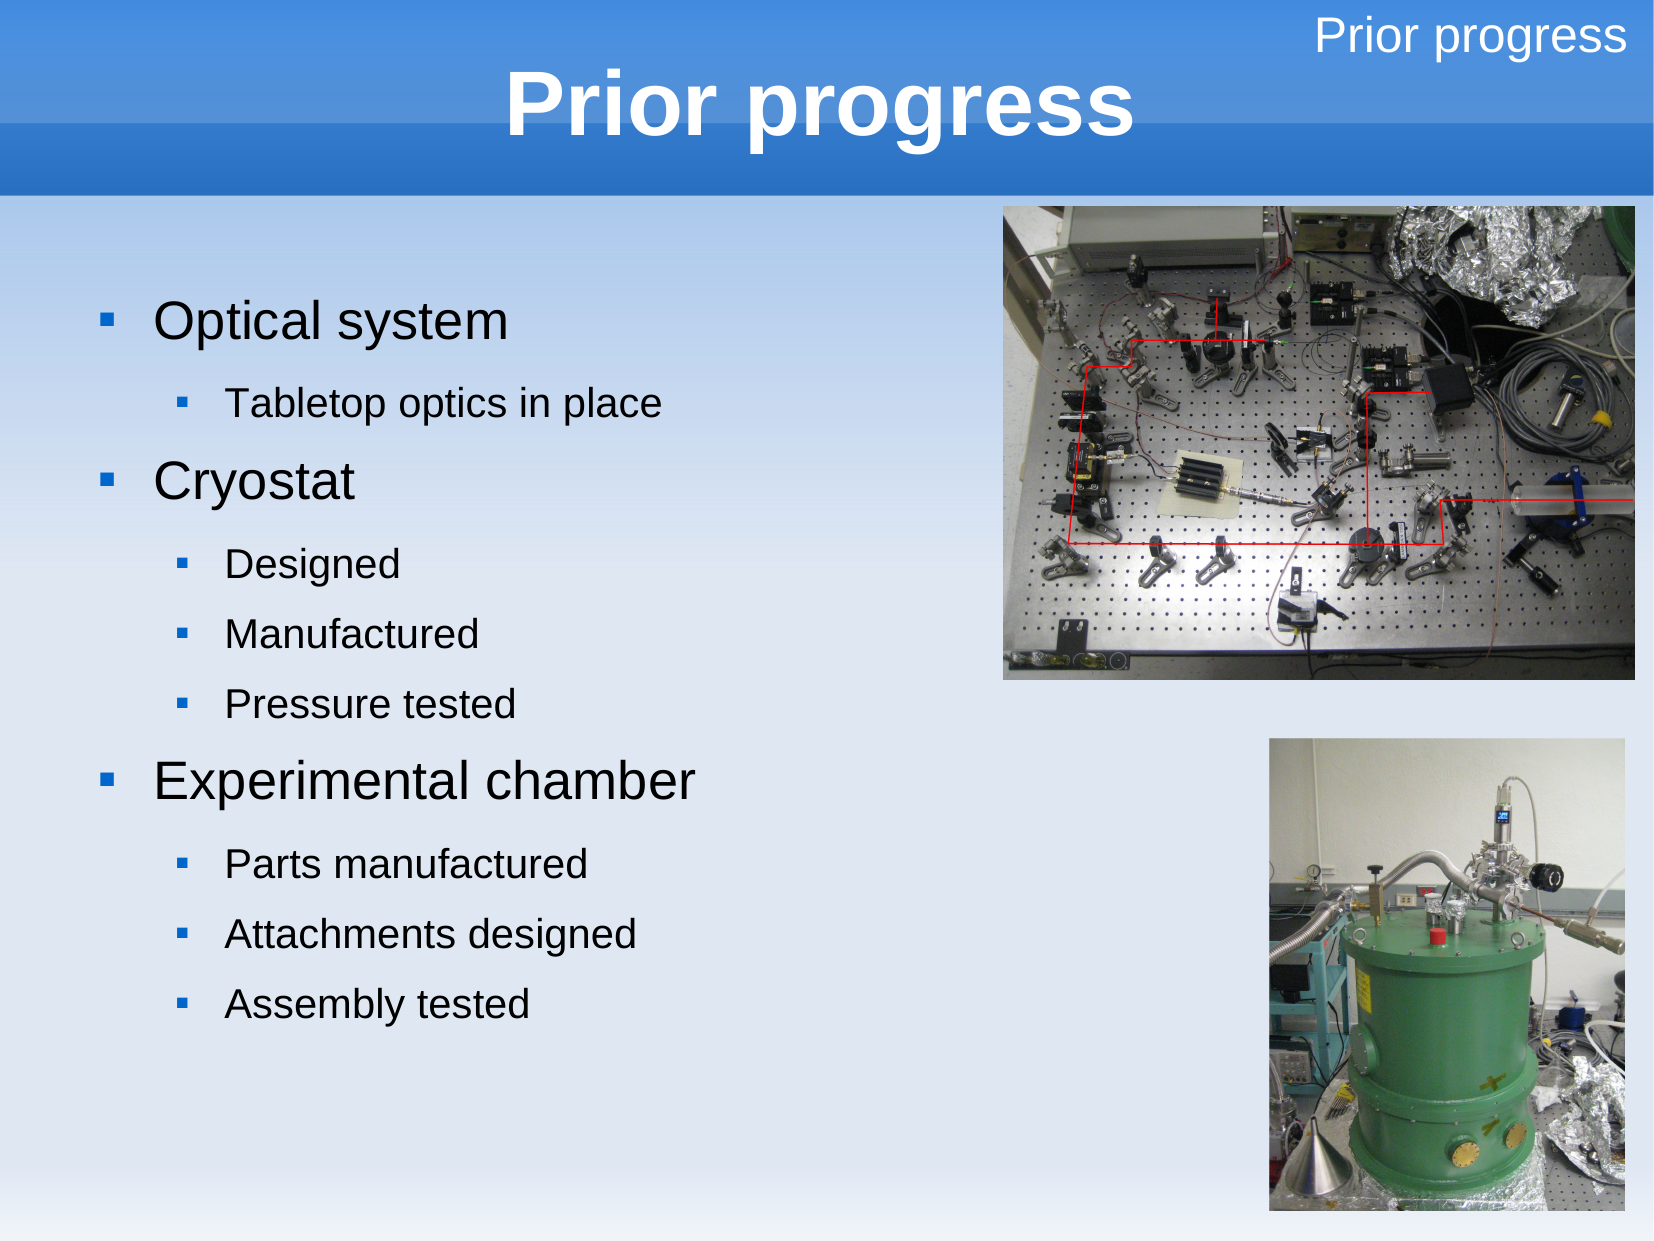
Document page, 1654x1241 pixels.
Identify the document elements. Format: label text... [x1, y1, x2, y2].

text_box Prior progress [1299, 0, 1654, 71]
picture [0, 0, 1654, 1241]
list Optical system Tabletop optics in place Cryostat Designed Manufactured Pressure tested Experimental chamber Parts manufactured Attachments designed Assembly tested [82, 290, 1571, 1109]
title Prior progress [76, 0, 1565, 208]
